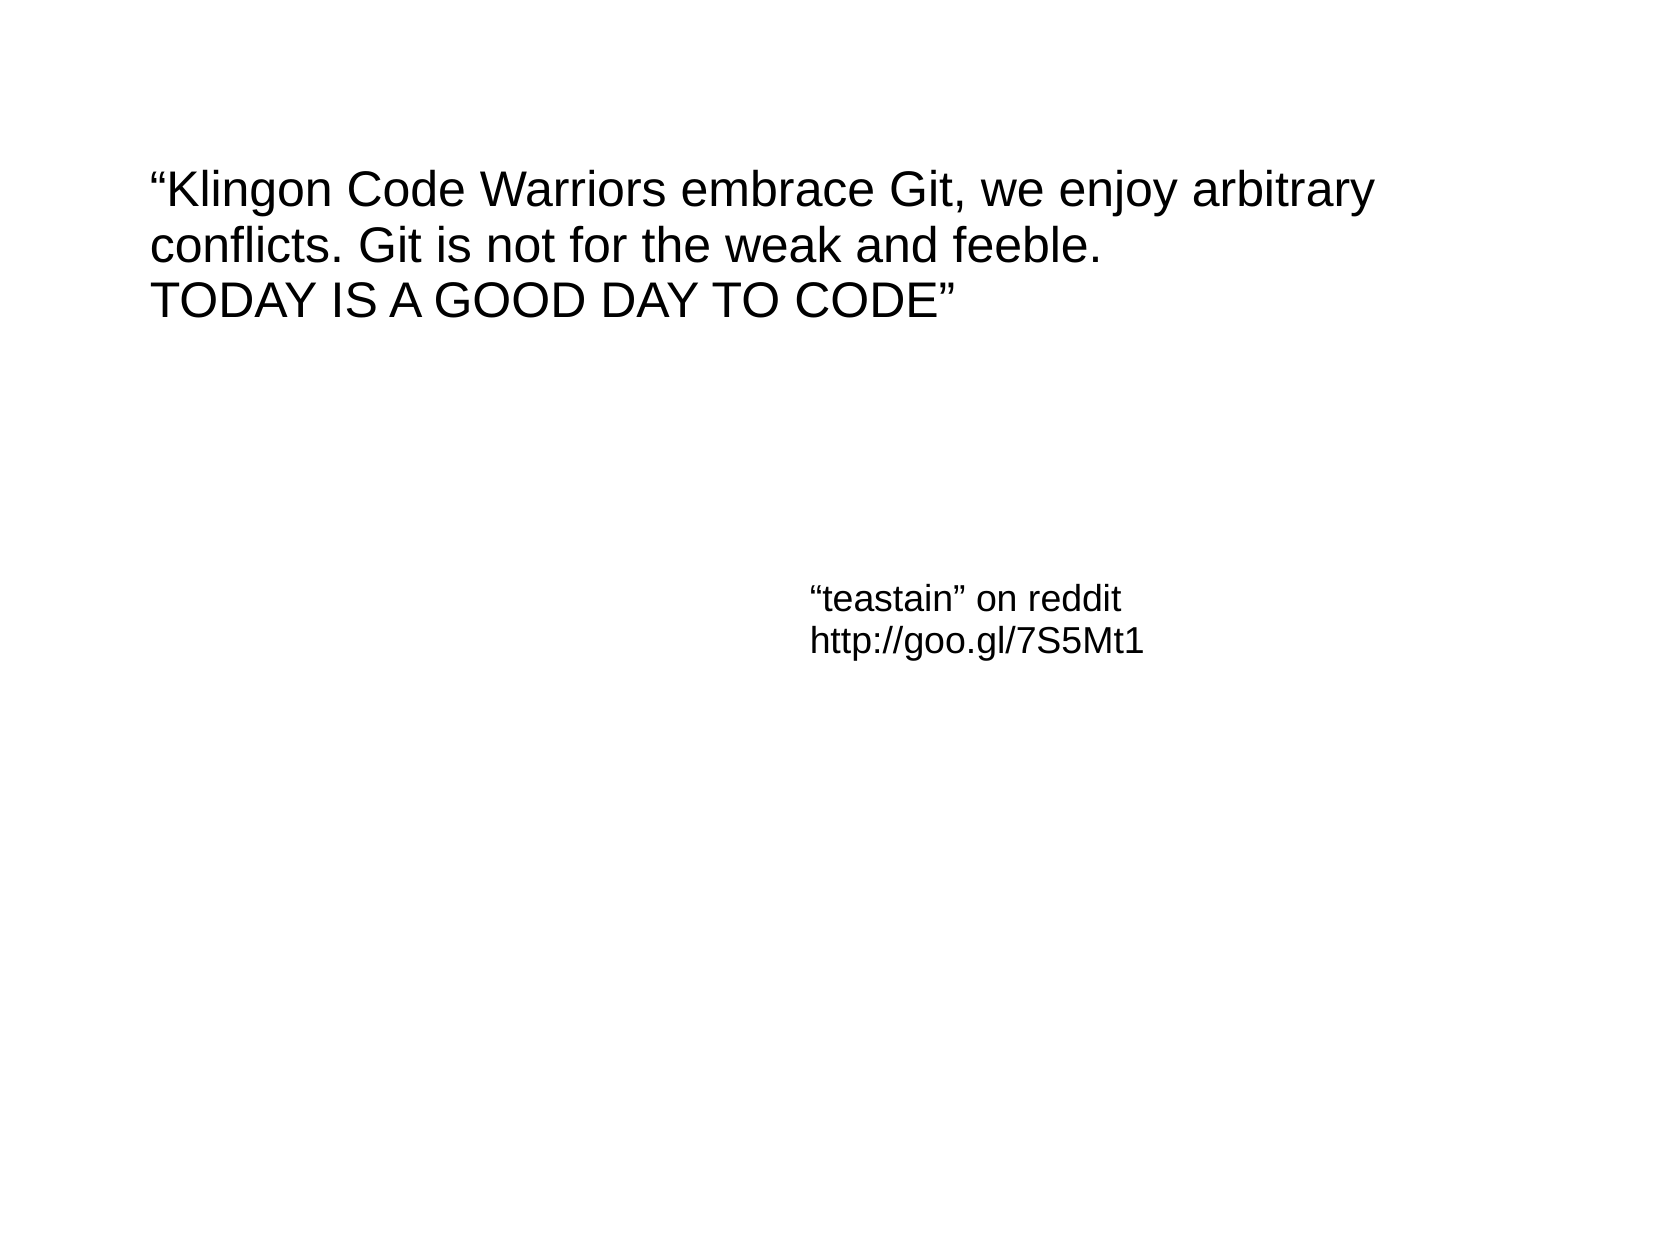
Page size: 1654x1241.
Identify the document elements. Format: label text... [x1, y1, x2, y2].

text_box “Klingon Code Warriors embrace Git, we enjoy arbitrary conflicts. Git is not for the weak and feeble. TODAY IS A GOOD DAY TO CODE” [135, 153, 1391, 338]
text_box “teastain” on reddit http://goo.gl/7S5Mt1 [795, 570, 1160, 711]
